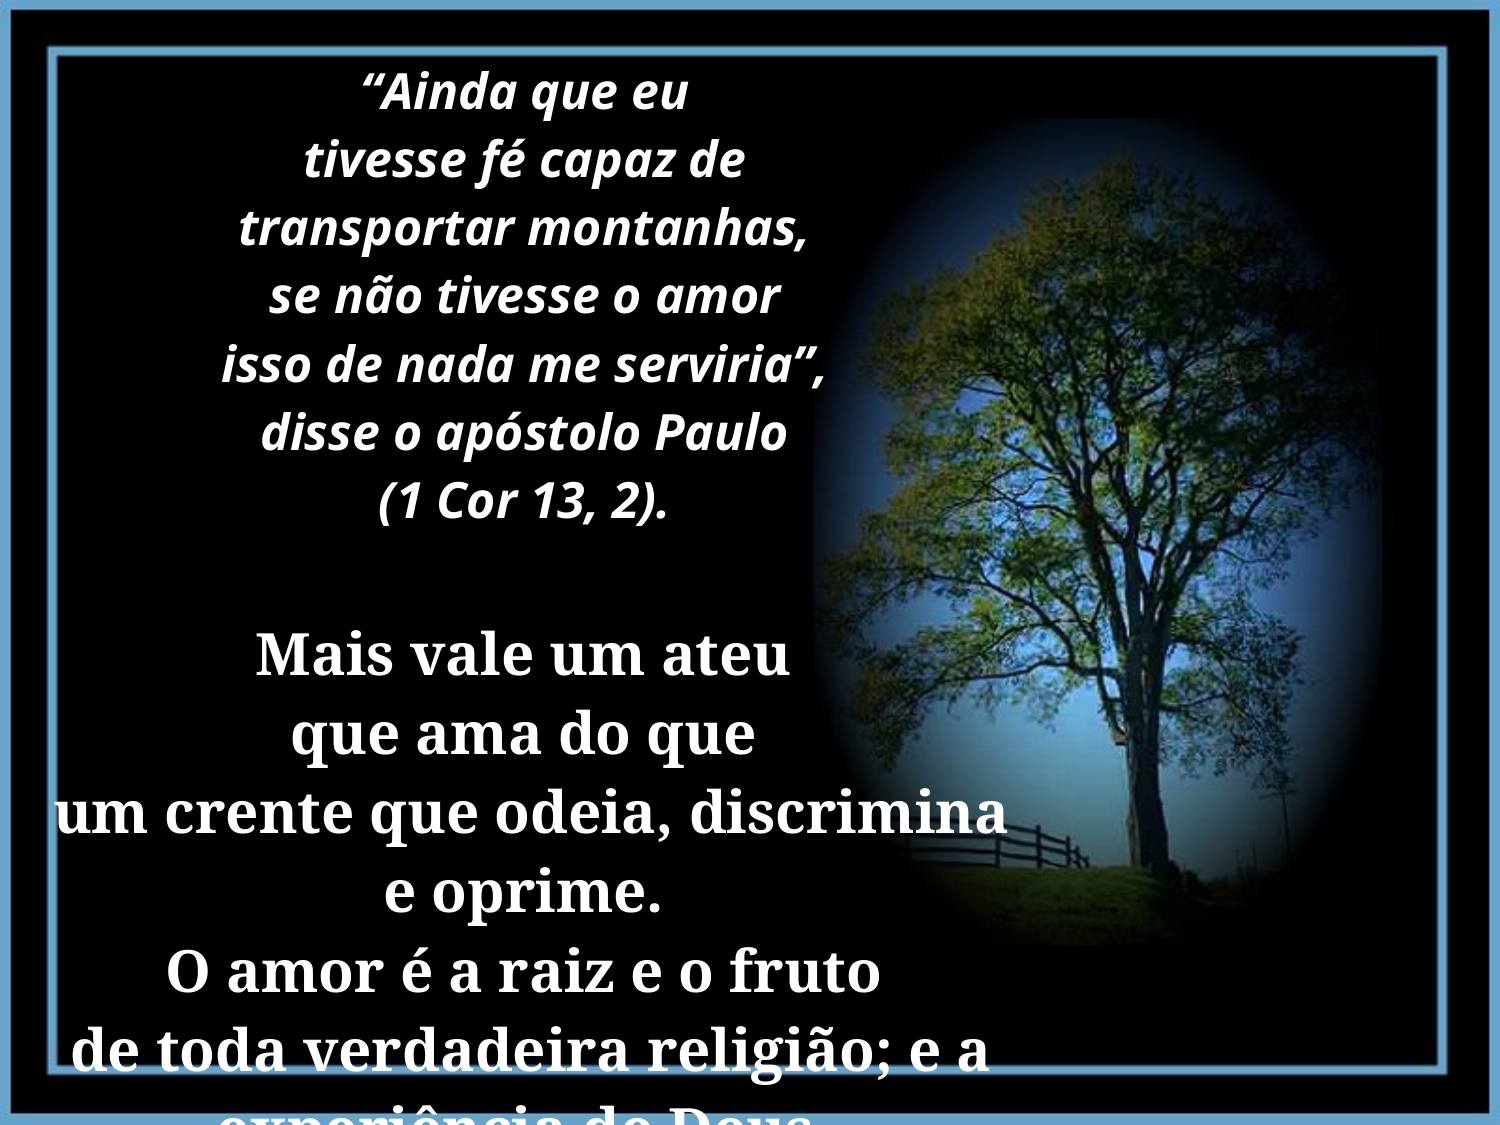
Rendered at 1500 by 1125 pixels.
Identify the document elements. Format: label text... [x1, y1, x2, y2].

text_box “Ainda que eu tivesse fé capaz de transportar montanhas, se não tivesse o amor isso de nada me serviria”, disse o apóstolo Paulo (1 Cor 13, 2). Mais vale um ateu que ama do que um crente que odeia, discrimina e oprime. O amor é a raiz e o fruto de toda verdadeira religião; e a experiência de Deus, de toda autêntica fé. [29, 48, 1034, 1125]
picture [0, 0, 1500, 1125]
